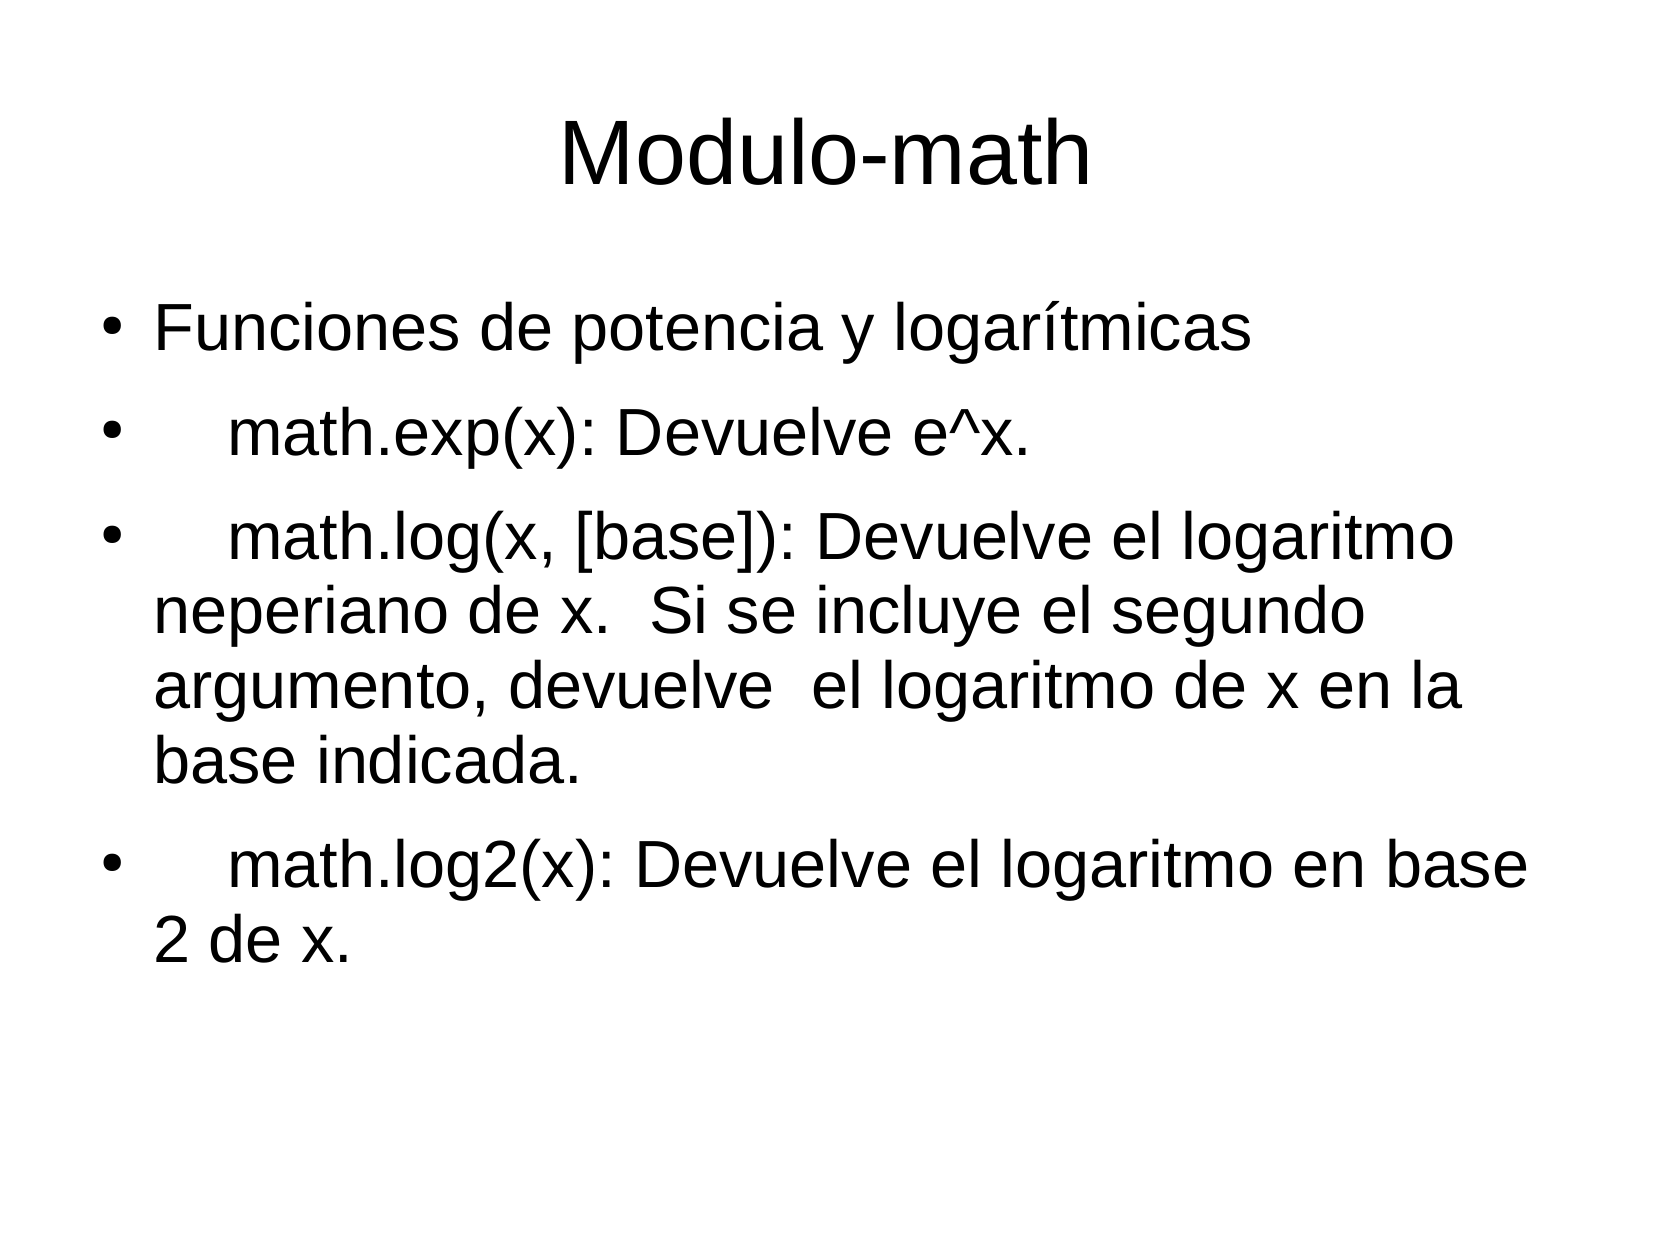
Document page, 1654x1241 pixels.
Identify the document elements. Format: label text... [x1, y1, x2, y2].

title Modulo-math [82, 49, 1571, 257]
list Funciones de potencia y logarítmicas math.exp(x): Devuelve e^x. math.log(x, [base]): Devuelve el logaritmo neperiano de x. Si se incluye el segundo argumento, devuelve el logaritmo de x en la base indicada. math.log2(x): Devuelve el logaritmo en base 2 de x. [82, 290, 1571, 1010]
